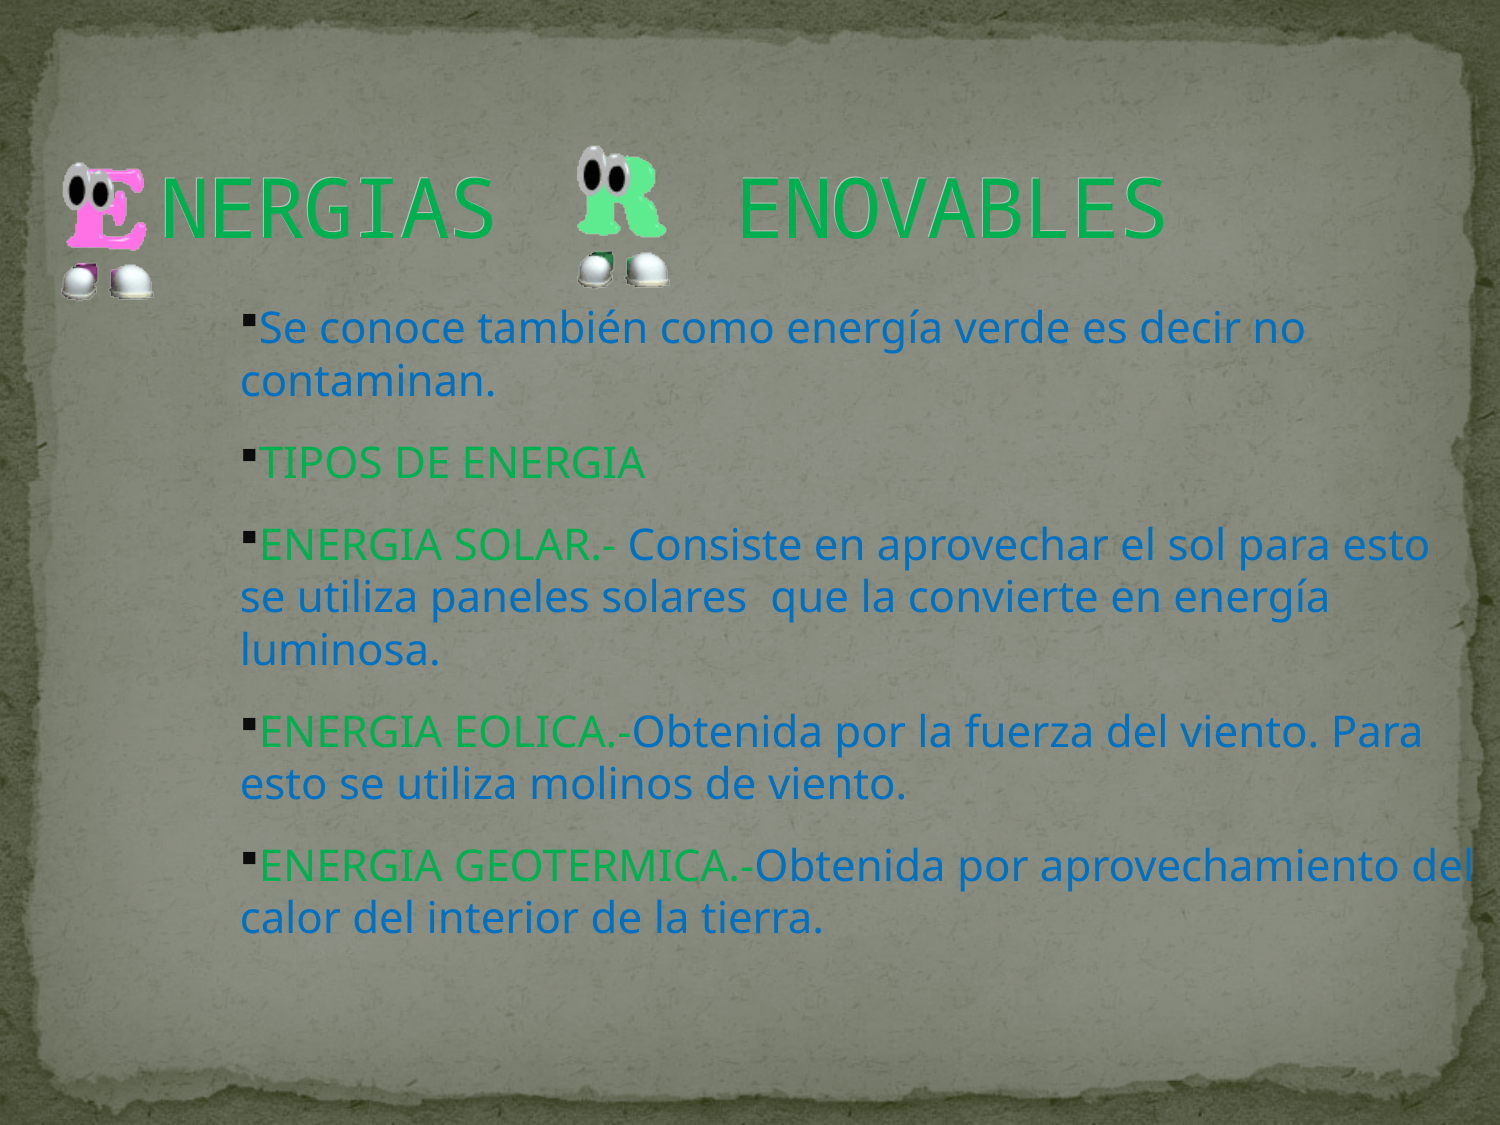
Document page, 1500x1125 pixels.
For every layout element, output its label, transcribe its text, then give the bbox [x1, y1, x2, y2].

picture [562, 140, 679, 308]
list Se conoce también como energía verde es decir no contaminan. TIPOS DE ENERGIA ENERGIA SOLAR.- Consiste en aprovechar el sol para esto se utiliza paneles solares que la convierte en energía luminosa. ENERGIA EOLICA.-Obtenida por la fuerza del viento. Para esto se utiliza molinos de viento. ENERGIA GEOTERMICA.-Obtenida por aprovechamiento del calor del interior de la tierra. [225, 292, 1500, 1043]
title NERGIAS ENOVABLES [0, 112, 1276, 263]
picture [46, 152, 163, 320]
